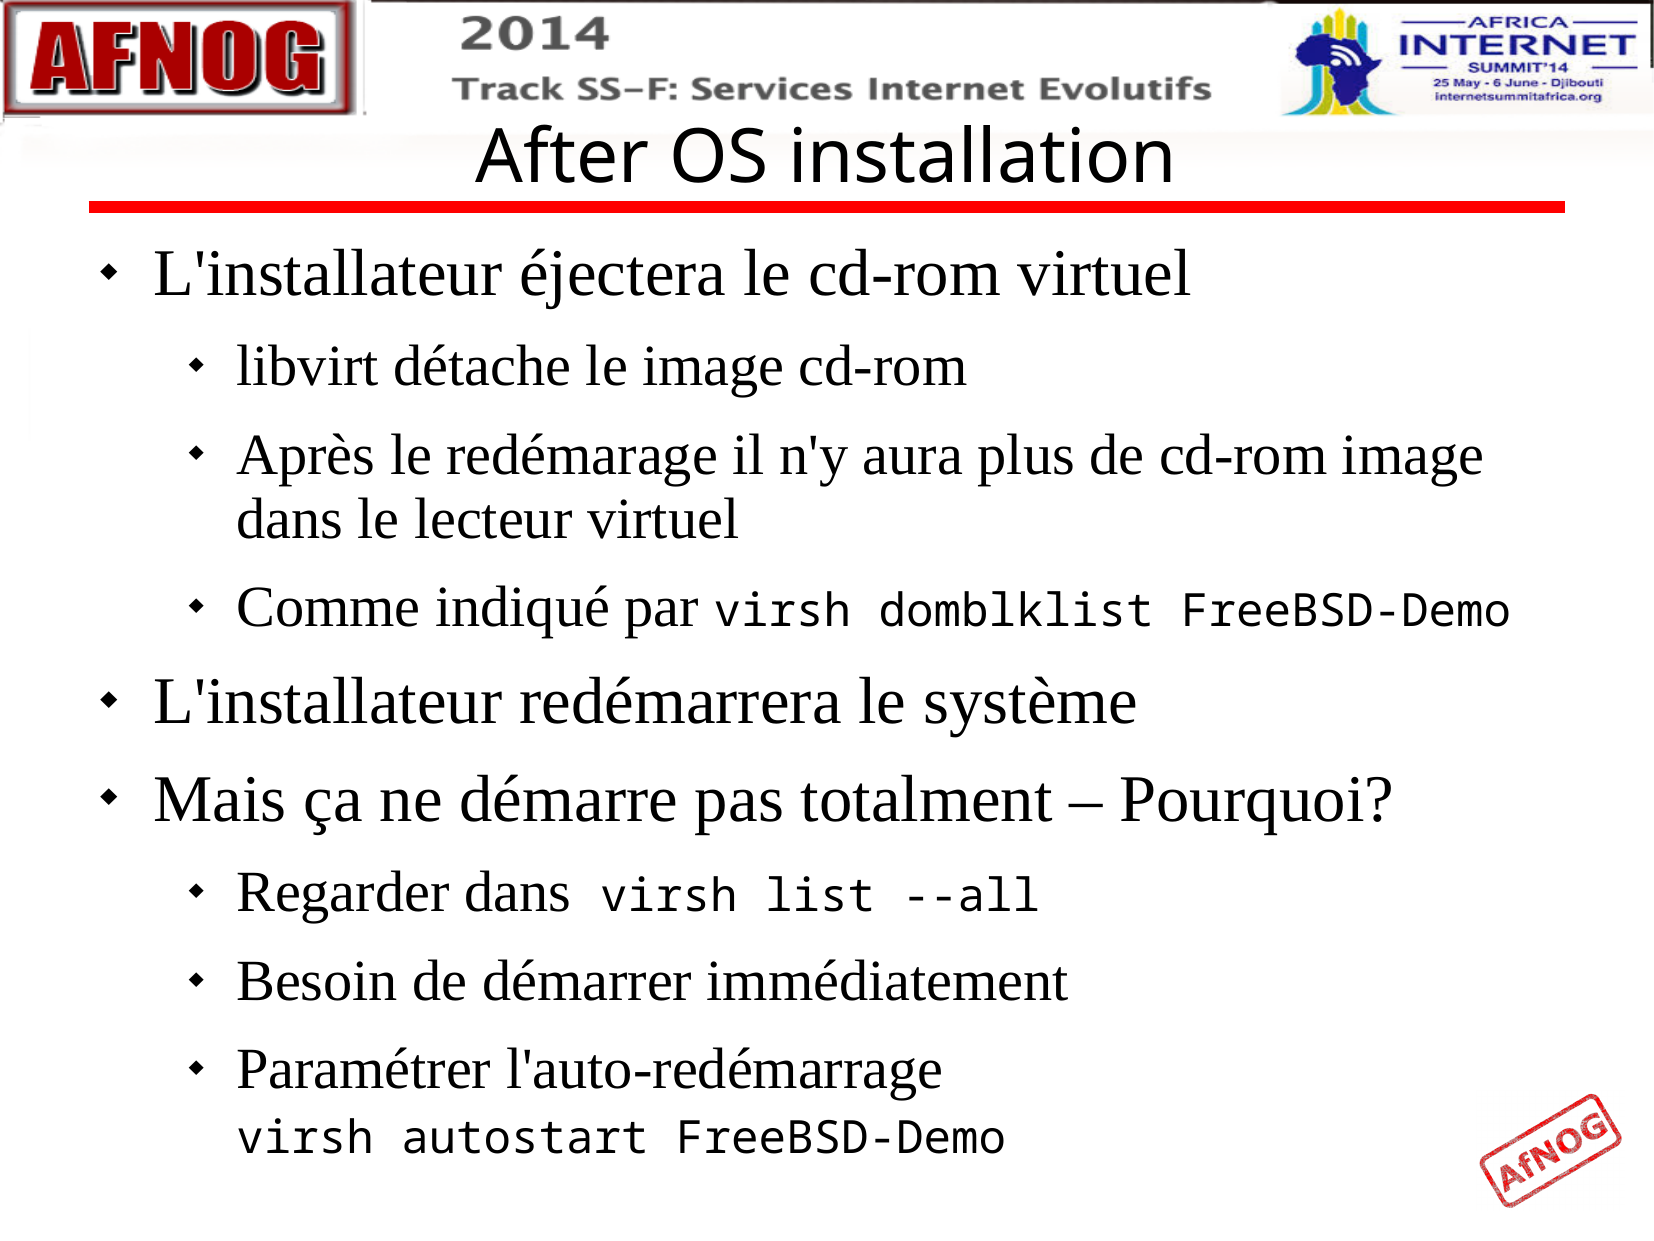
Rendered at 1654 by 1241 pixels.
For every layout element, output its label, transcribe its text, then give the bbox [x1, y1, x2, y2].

list L'installateur éjectera le cd-rom virtuel libvirt détache le image cd-rom Après le redémarage il n'y aura plus de cd-rom image dans le lecteur virtuel Comme indiqué par virsh domblklist FreeBSD-Demo L'installateur redémarrera le système Mais ça ne démarre pas totalment – Pourquoi? Regarder dans virsh list --all Besoin de démarrer immédiatement Paramétrer l'auto-redémarrage virsh autostart FreeBSD-Demo [82, 236, 1571, 1166]
title After OS installation [82, 109, 1571, 198]
picture [0, 0, 1654, 1241]
